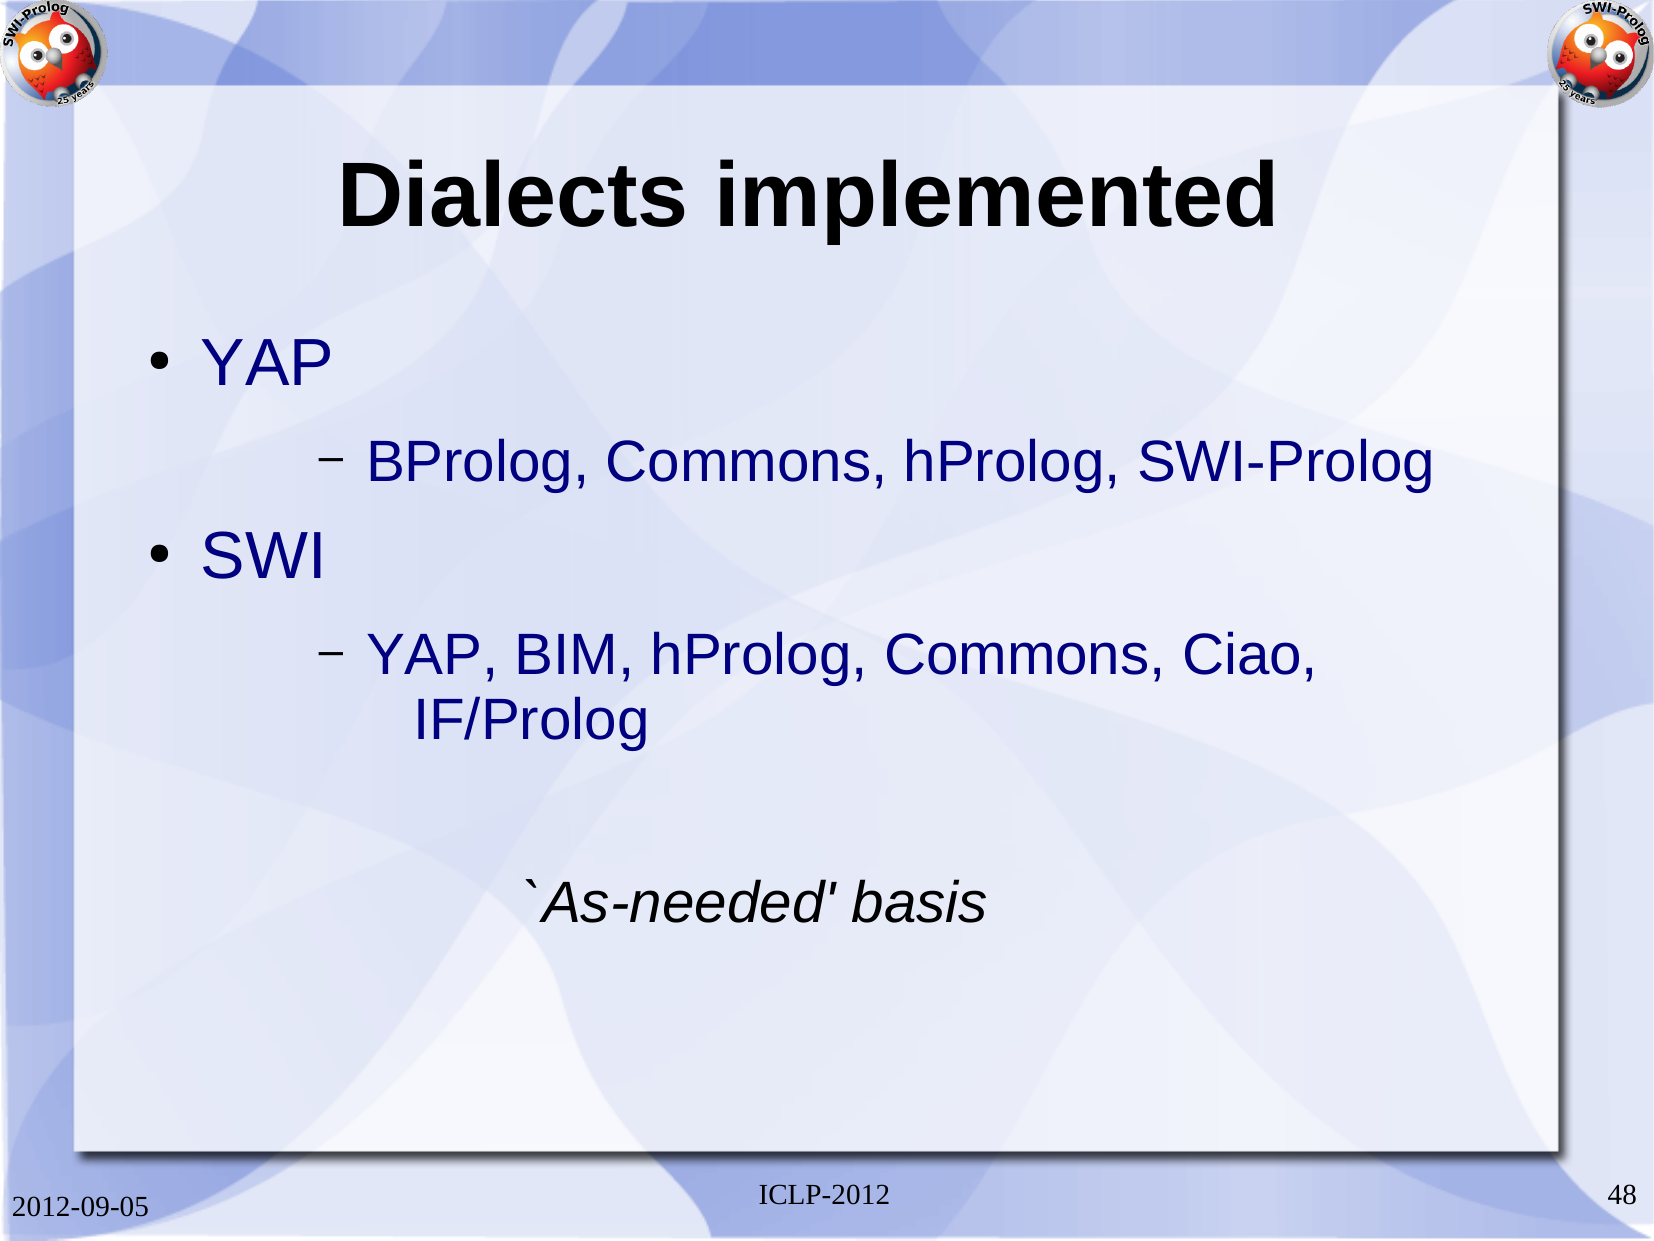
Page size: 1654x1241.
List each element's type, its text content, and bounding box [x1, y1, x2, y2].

picture [0, 0, 1654, 1241]
title Dialects implemented [82, 90, 1536, 298]
list YAP BProlog, Commons, hProlog, SWI-Prolog SWI YAP, BIM, hProlog, Commons, Ciao, IF/Prolog [129, 324, 1489, 1045]
text_box `As-needed' basis [507, 862, 1004, 943]
